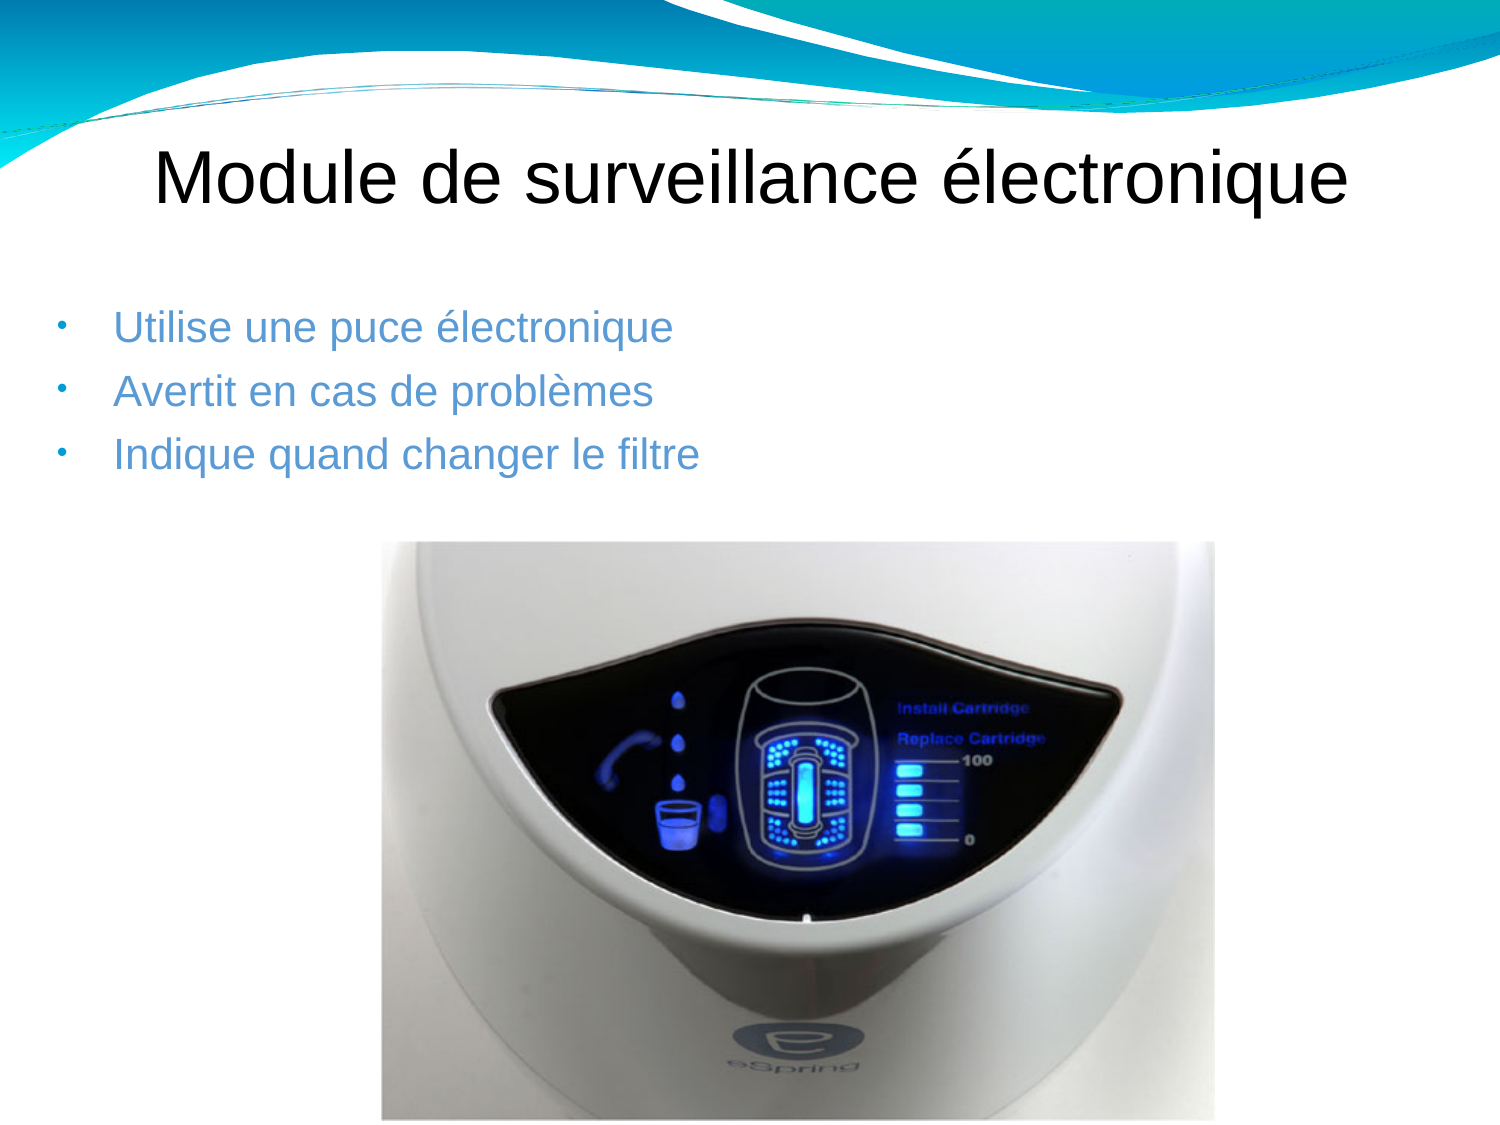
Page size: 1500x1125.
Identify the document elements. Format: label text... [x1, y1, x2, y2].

text_box Module de surveillance électronique [1, 120, 1500, 221]
text_box Utilise une puce électronique Avertit en cas de problèmes Indique quand changer le filtre [56, 291, 1382, 517]
picture [381, 541, 1215, 1121]
